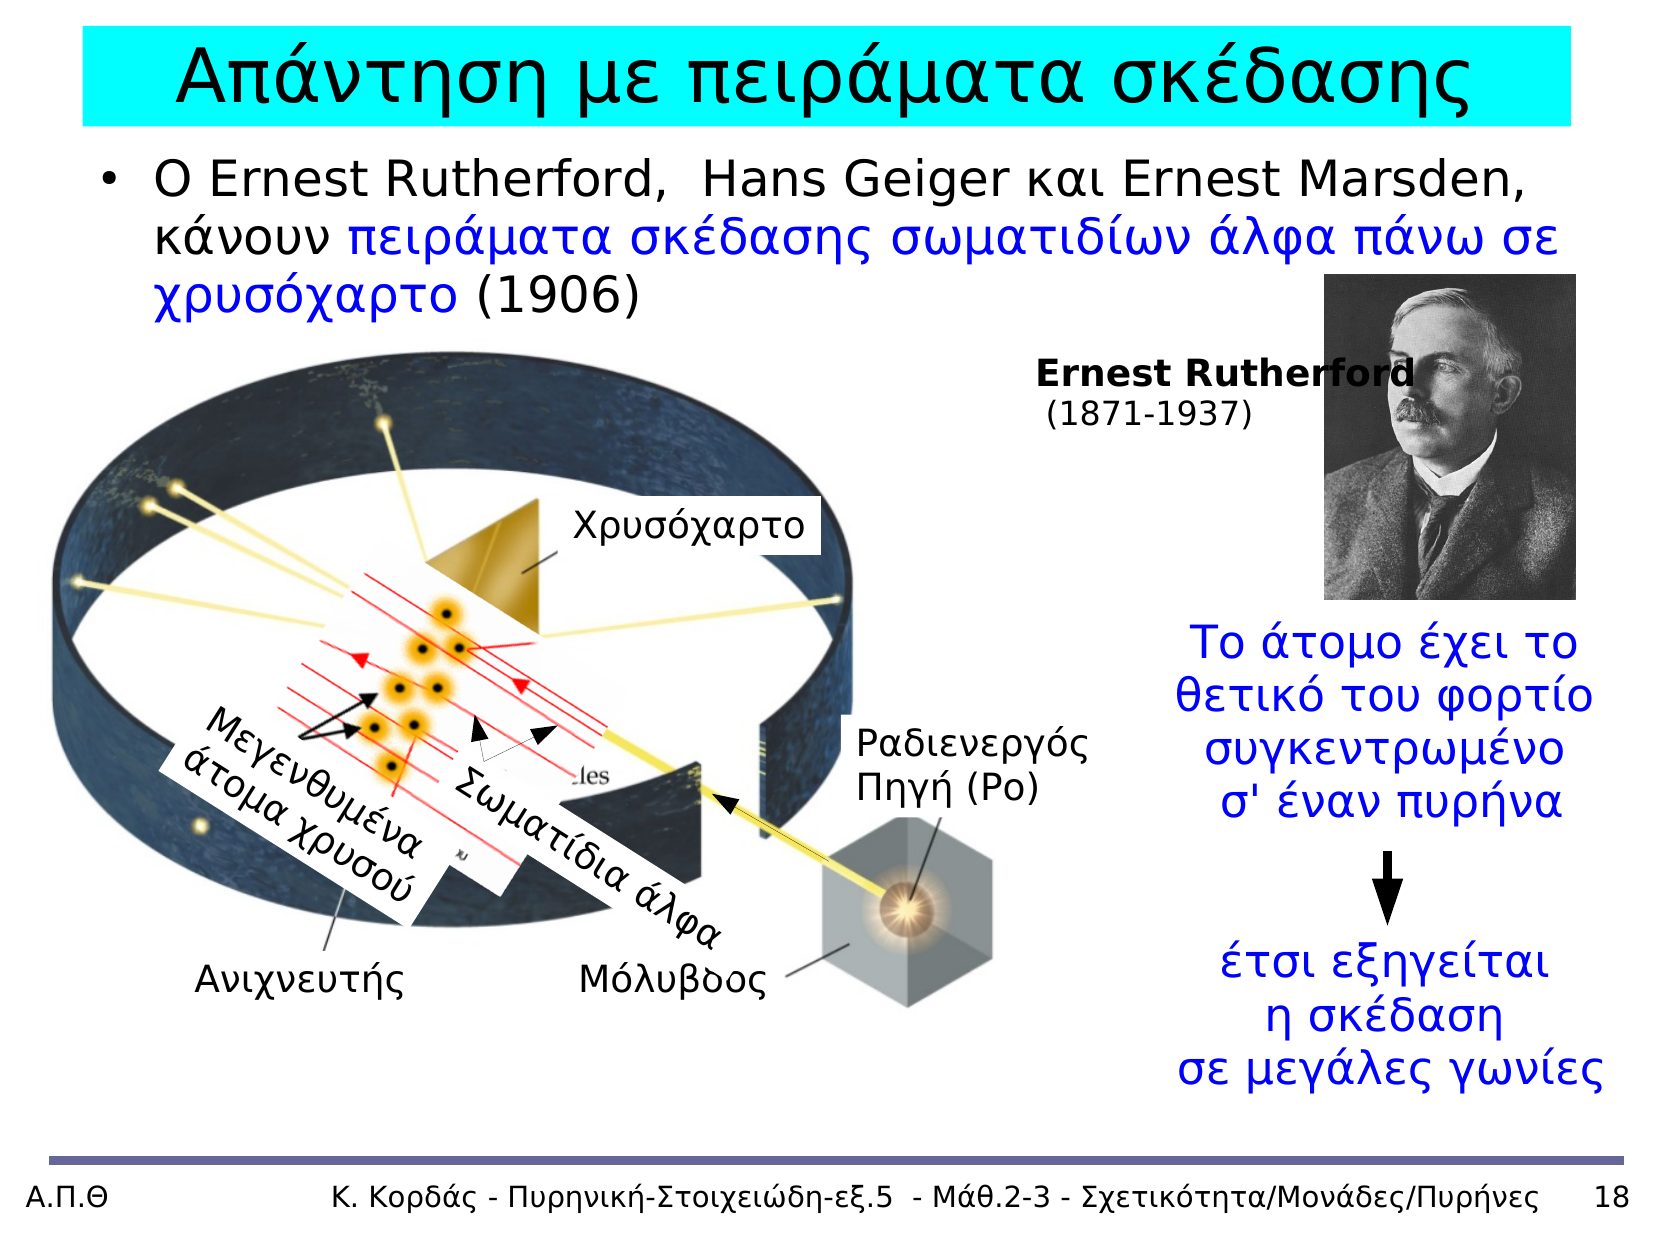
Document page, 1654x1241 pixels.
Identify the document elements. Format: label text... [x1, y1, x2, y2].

text_box Μεγενθυμένα άτομα χρυσού [158, 683, 464, 930]
text_box Χρυσόχαρτο [557, 496, 821, 555]
picture [1324, 274, 1576, 601]
text_box Ernest Rutherford (1871-1937) [1020, 343, 1432, 442]
text_box Το άτομο έχει το θετικό του φορτίο συγκεντρωμένο σ' έναν πυρήνα έτσι εξηγείται η σκέδαση σε μεγάλες γωνίες [1159, 608, 1625, 1105]
text_box Μόλυβδος [563, 950, 785, 1010]
text_box Σωματίδια άλφα [431, 743, 759, 981]
picture [37, 339, 1007, 1015]
list Ο Ernest Rutherford, Hans Geiger και Ernest Marsden, κάνουν πειράματα σκέδασης σωματιδίων άλφα πάνω σε χρυσόχαρτο (1906) [82, 150, 1571, 1094]
text_box Ραδιενεργός Πηγή (Po) [840, 714, 1107, 818]
text_box Ανιχνευτής [179, 950, 422, 1010]
title Απάντηση με πειράματα σκέδασης [82, 25, 1571, 127]
